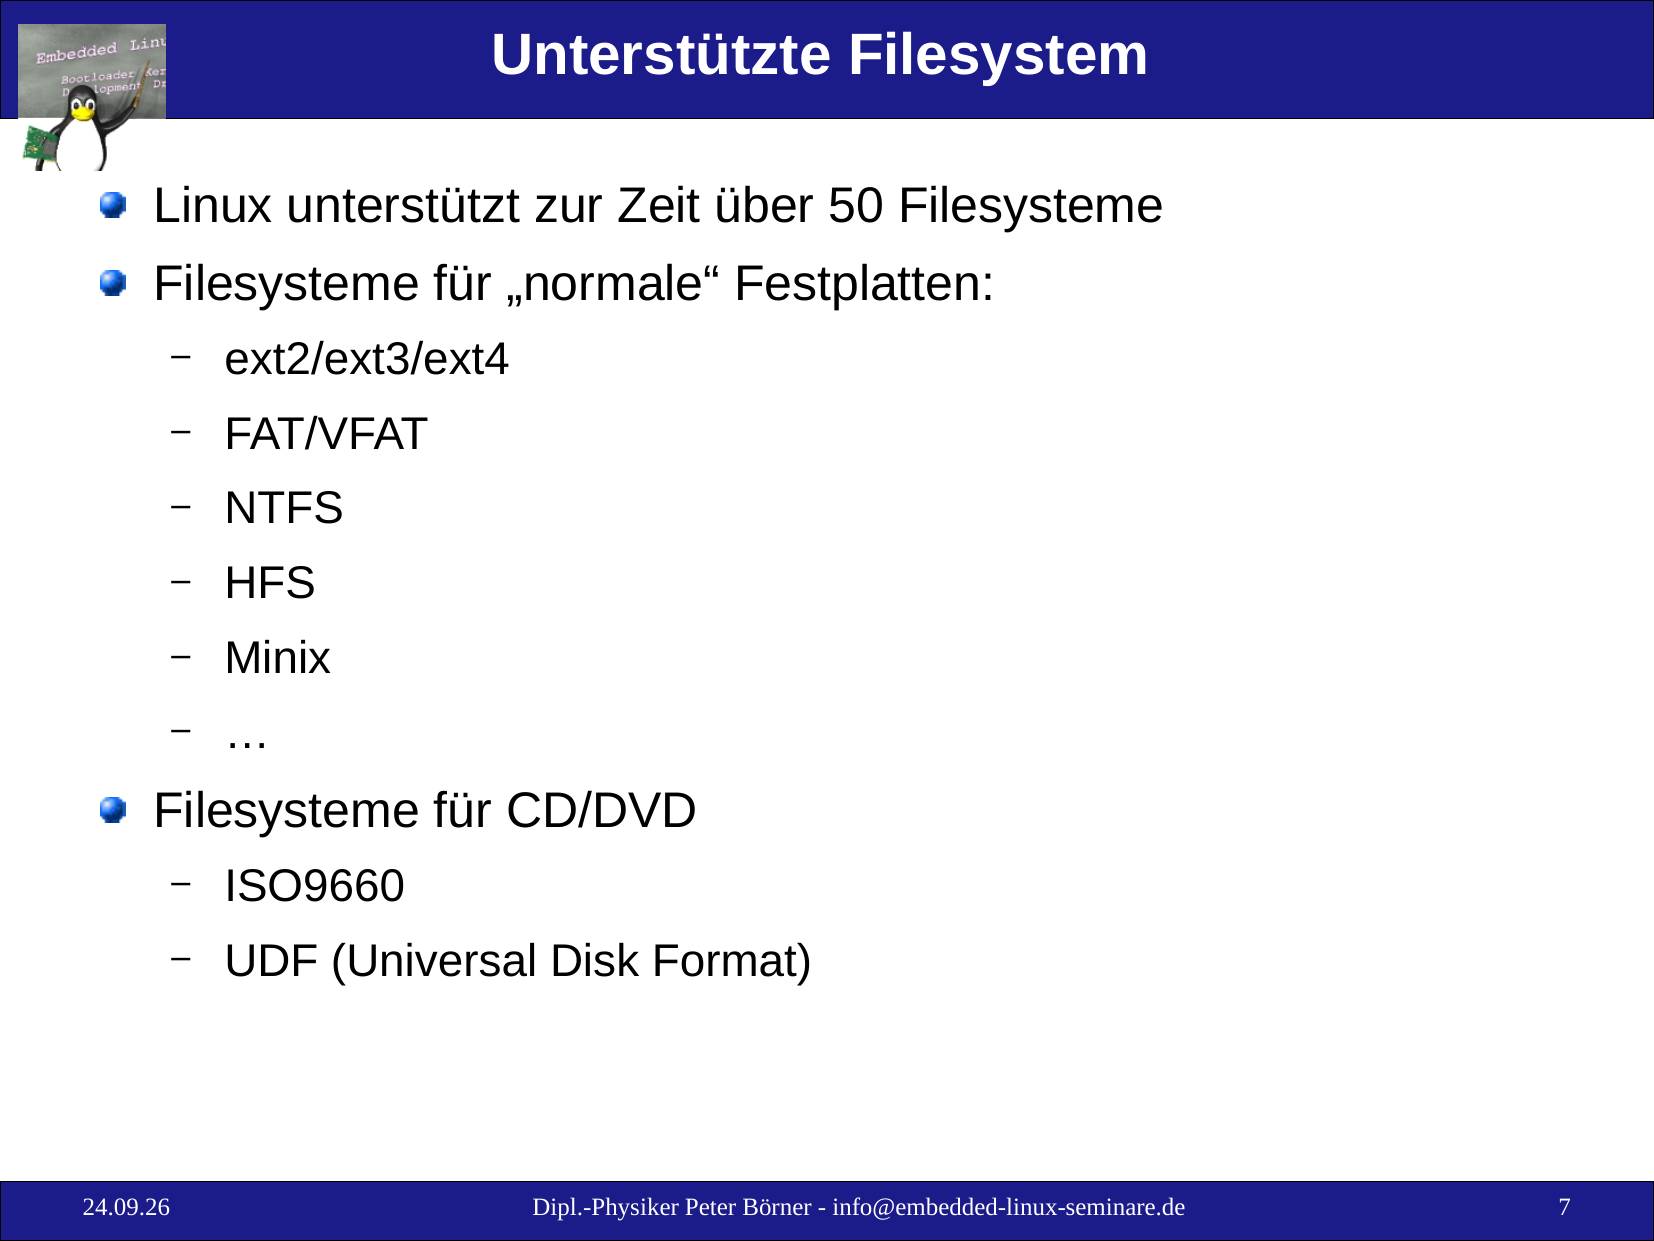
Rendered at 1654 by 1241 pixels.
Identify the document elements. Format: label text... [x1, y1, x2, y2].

picture [18, 24, 166, 171]
title Unterstützte Filesystem [76, 19, 1565, 89]
list Linux unterstützt zur Zeit über 50 Filesysteme Filesysteme für „normale“ Festplatten: ext2/ext3/ext4 FAT/VFAT NTFS HFS Minix … Filesysteme für CD/DVD ISO9660 UDF (Universal Disk Format) [82, 177, 1571, 1152]
